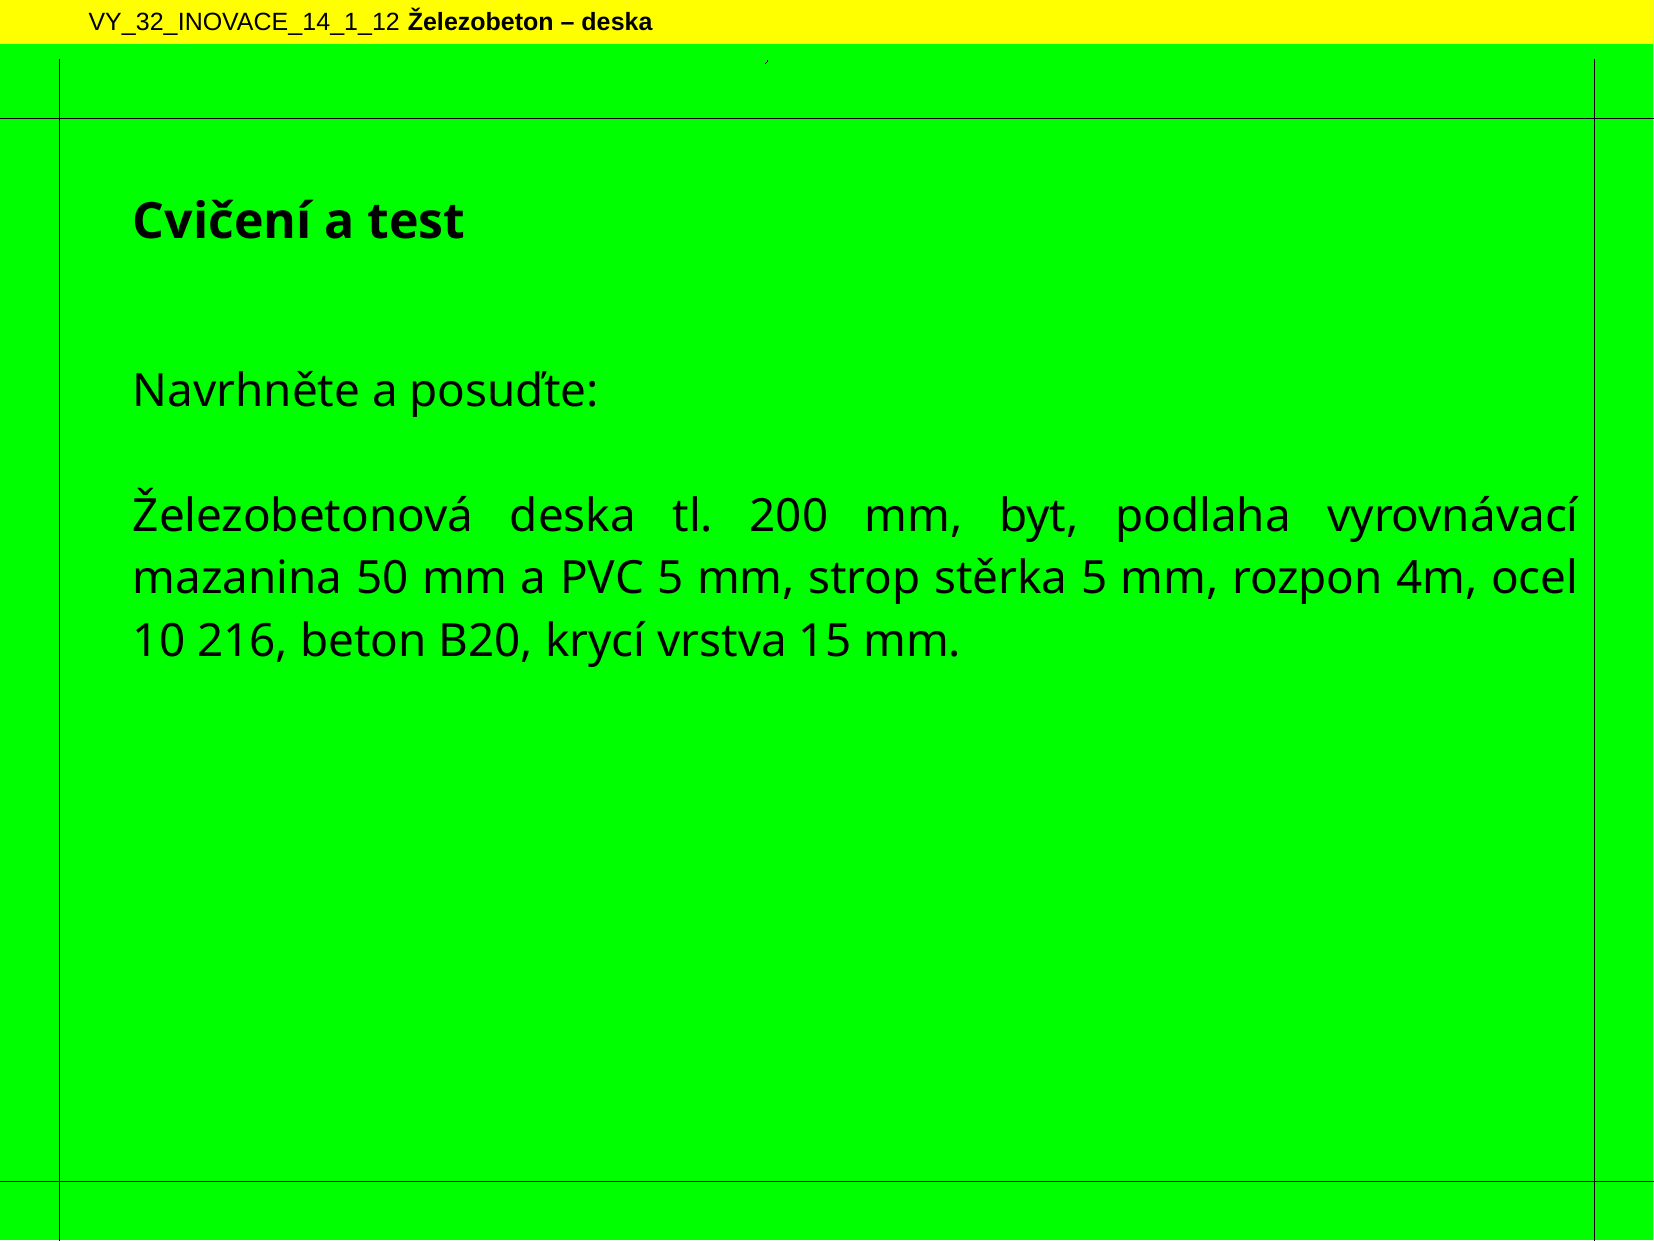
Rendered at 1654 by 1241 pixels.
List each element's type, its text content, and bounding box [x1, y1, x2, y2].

text_box VY_32_INOVACE_14_1_12 Železobeton – deska [0, 0, 1654, 44]
text_box Cvičení a test Navrhněte a posuďte: Železobetonová deska tl. 200 mm, byt, podlaha vyrovnávací mazanina 50 mm a PVC 5 mm, strop stěrka 5 mm, rozpon 4m, ocel 10 216, beton B20, krycí vrstva 15 mm. [118, 177, 1594, 696]
